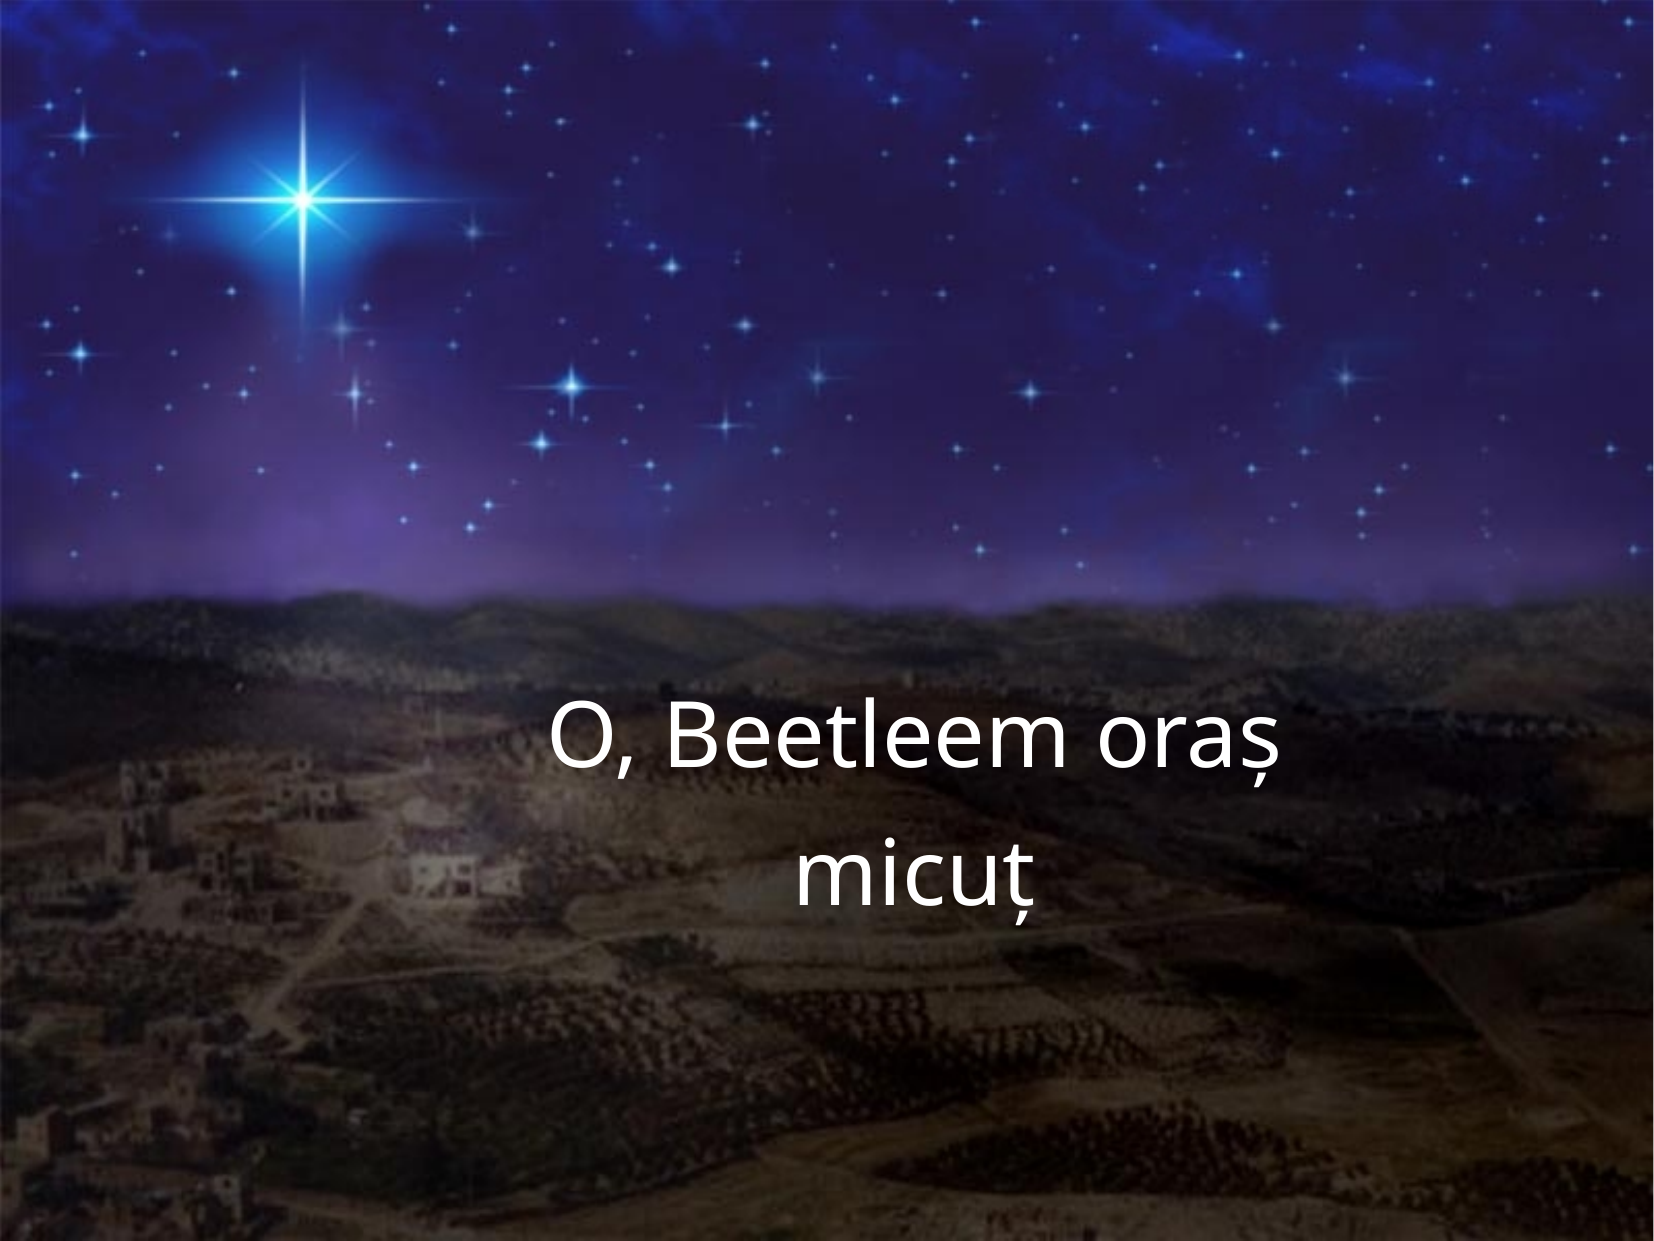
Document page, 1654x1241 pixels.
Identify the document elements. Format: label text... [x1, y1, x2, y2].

picture [0, 0, 1654, 1241]
text_box O, Beetleem oraş micuţ [531, 649, 1477, 798]
